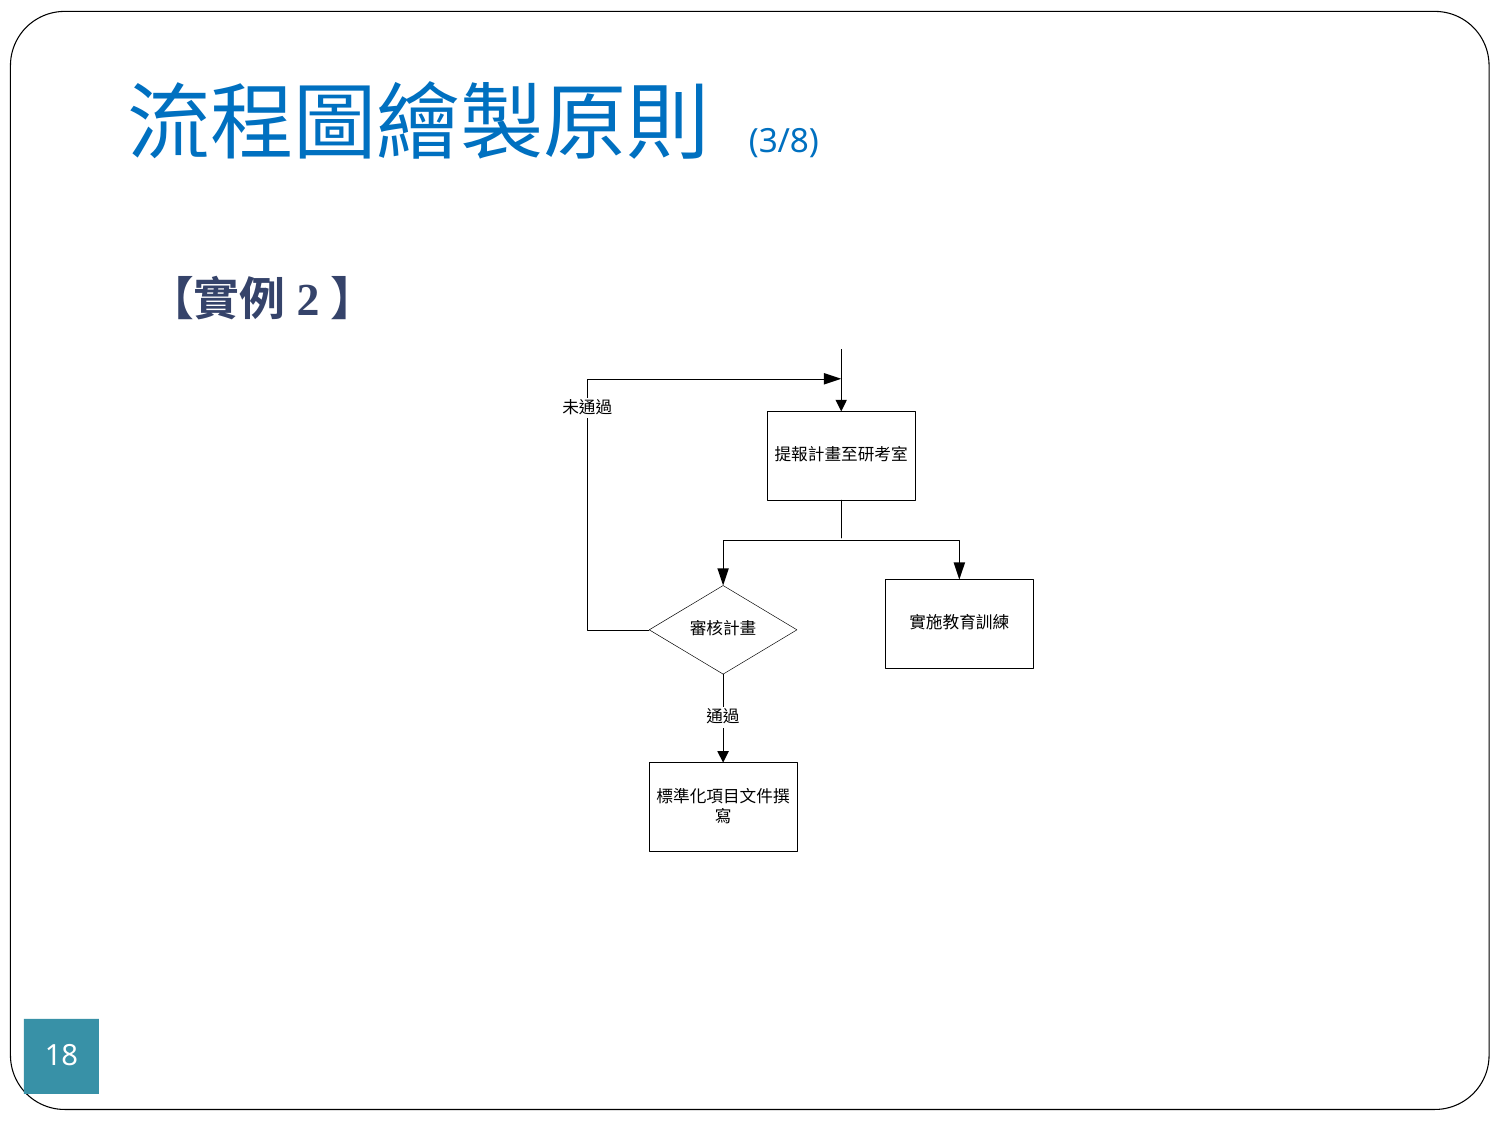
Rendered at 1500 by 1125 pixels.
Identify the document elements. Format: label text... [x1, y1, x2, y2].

title 流程圖繪製原則 (3/8) [112, 42, 1388, 185]
list 【實例2】 [0, 262, 1351, 1005]
text_box 18 [23, 1018, 99, 1094]
